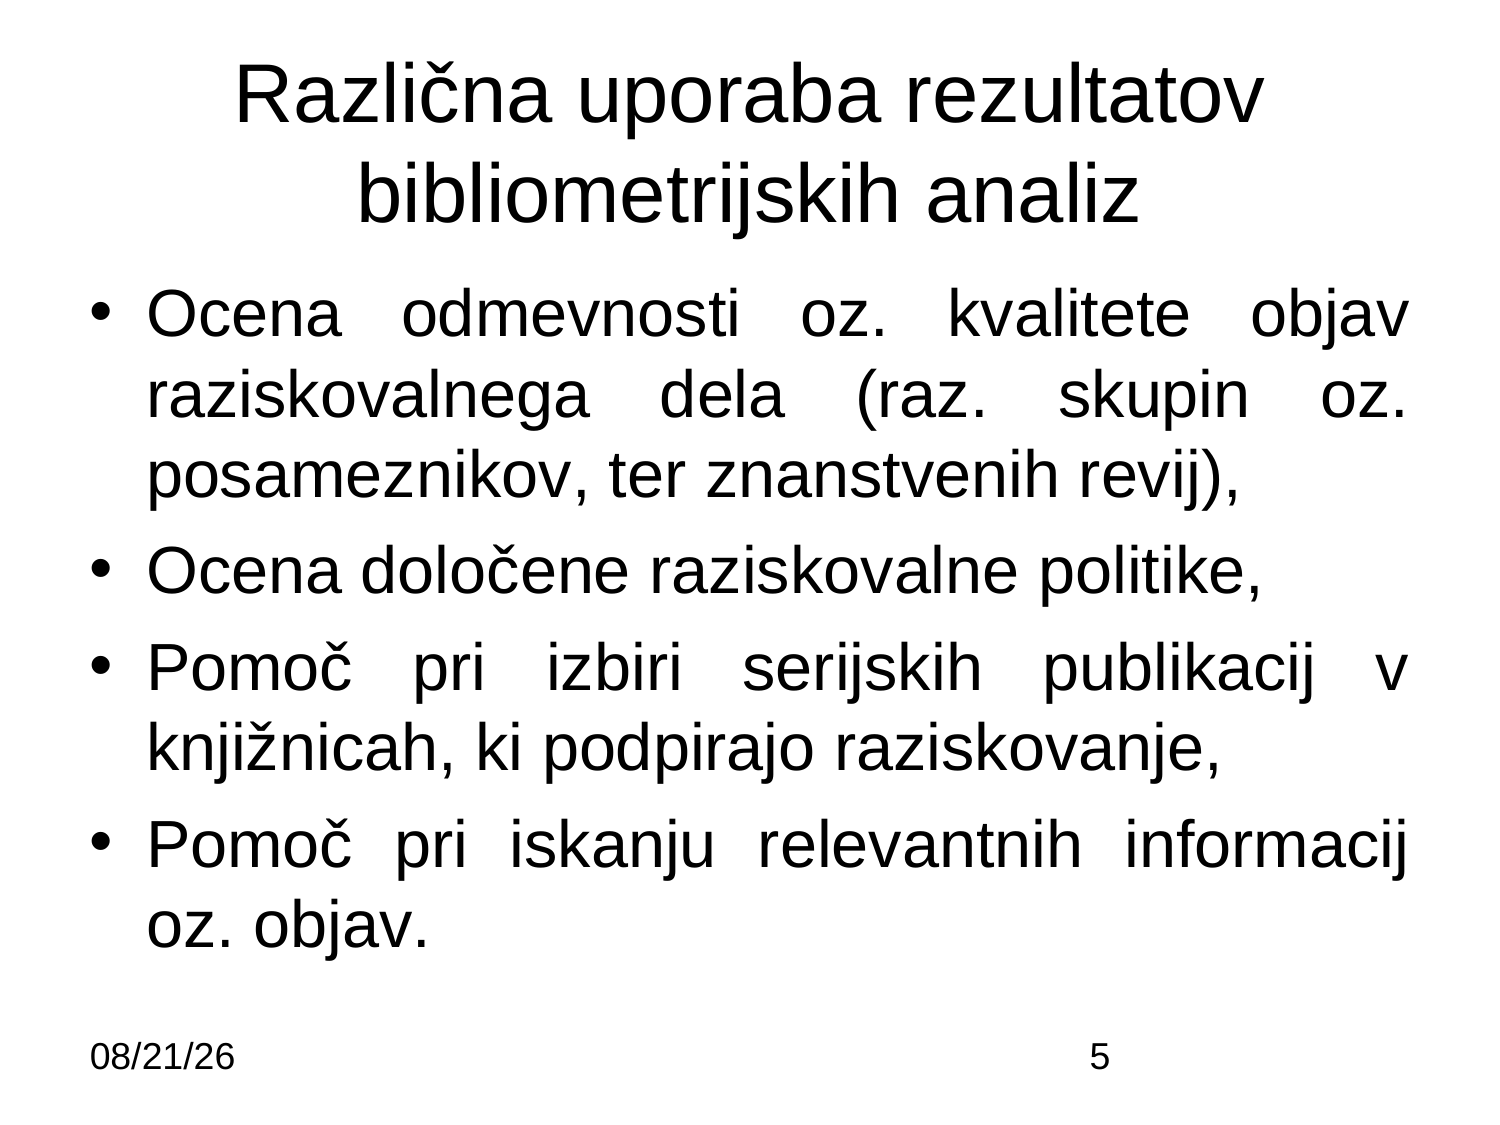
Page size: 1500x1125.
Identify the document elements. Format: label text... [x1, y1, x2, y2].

title Različna uporaba rezultatov bibliometrijskih analiz [75, 31, 1426, 247]
list Ocena odmevnosti oz. kvalitete objav raziskovalnega dela (raz. skupin oz. posameznikov, ter znanstvenih revij), Ocena določene raziskovalne politike, Pomoč pri izbiri serijskih publikacij v knjižnicah, ki podpirajo raziskovanje, Pomoč pri iskanju relevantnih informacij oz. objav. [75, 262, 1426, 1065]
